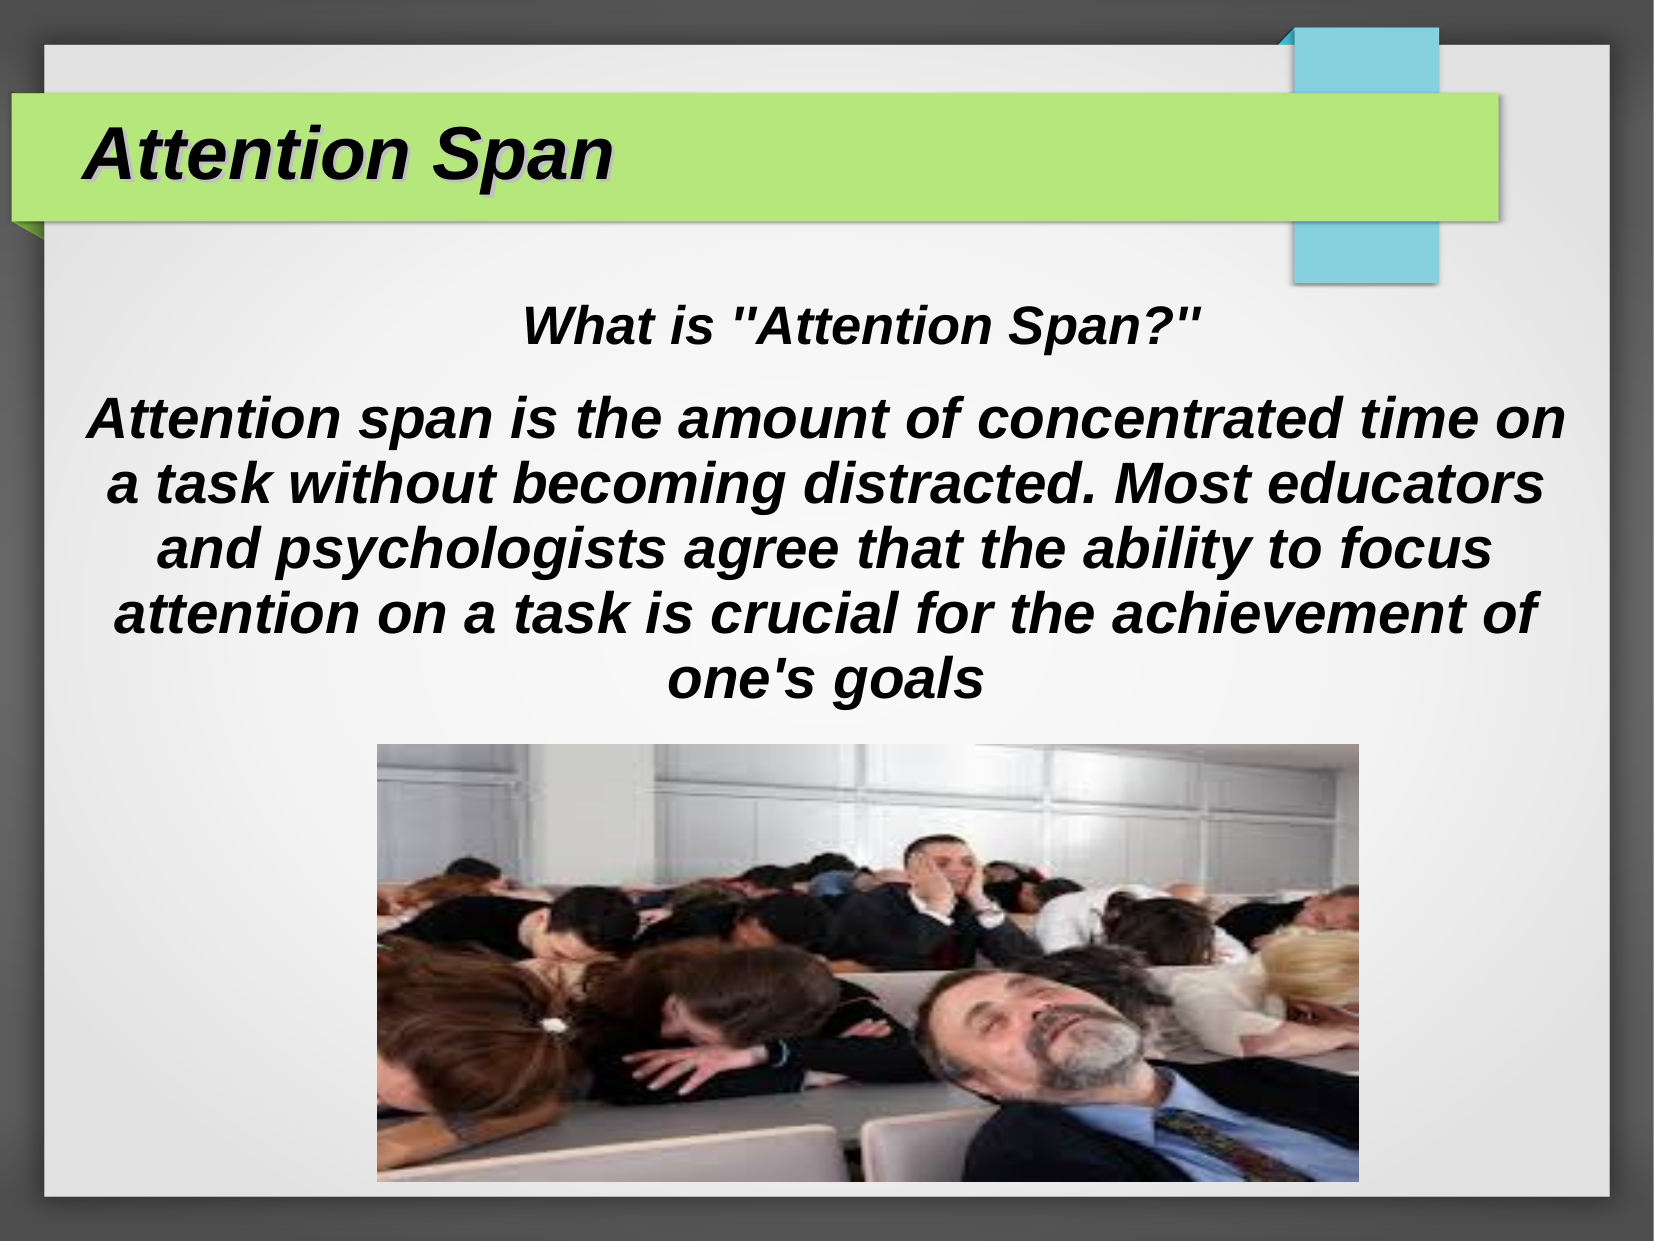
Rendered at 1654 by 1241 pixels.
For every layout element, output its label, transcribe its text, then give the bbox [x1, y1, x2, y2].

picture [0, 0, 1654, 1241]
title Attention Span [82, 94, 1264, 213]
list What is ''Attention Span?'' Attention span is the amount of concentrated time on a task without becoming distracted. Most educators and psychologists agree that the ability to focus attention on a task is crucial for the achievement of one's goals [82, 295, 1571, 1015]
